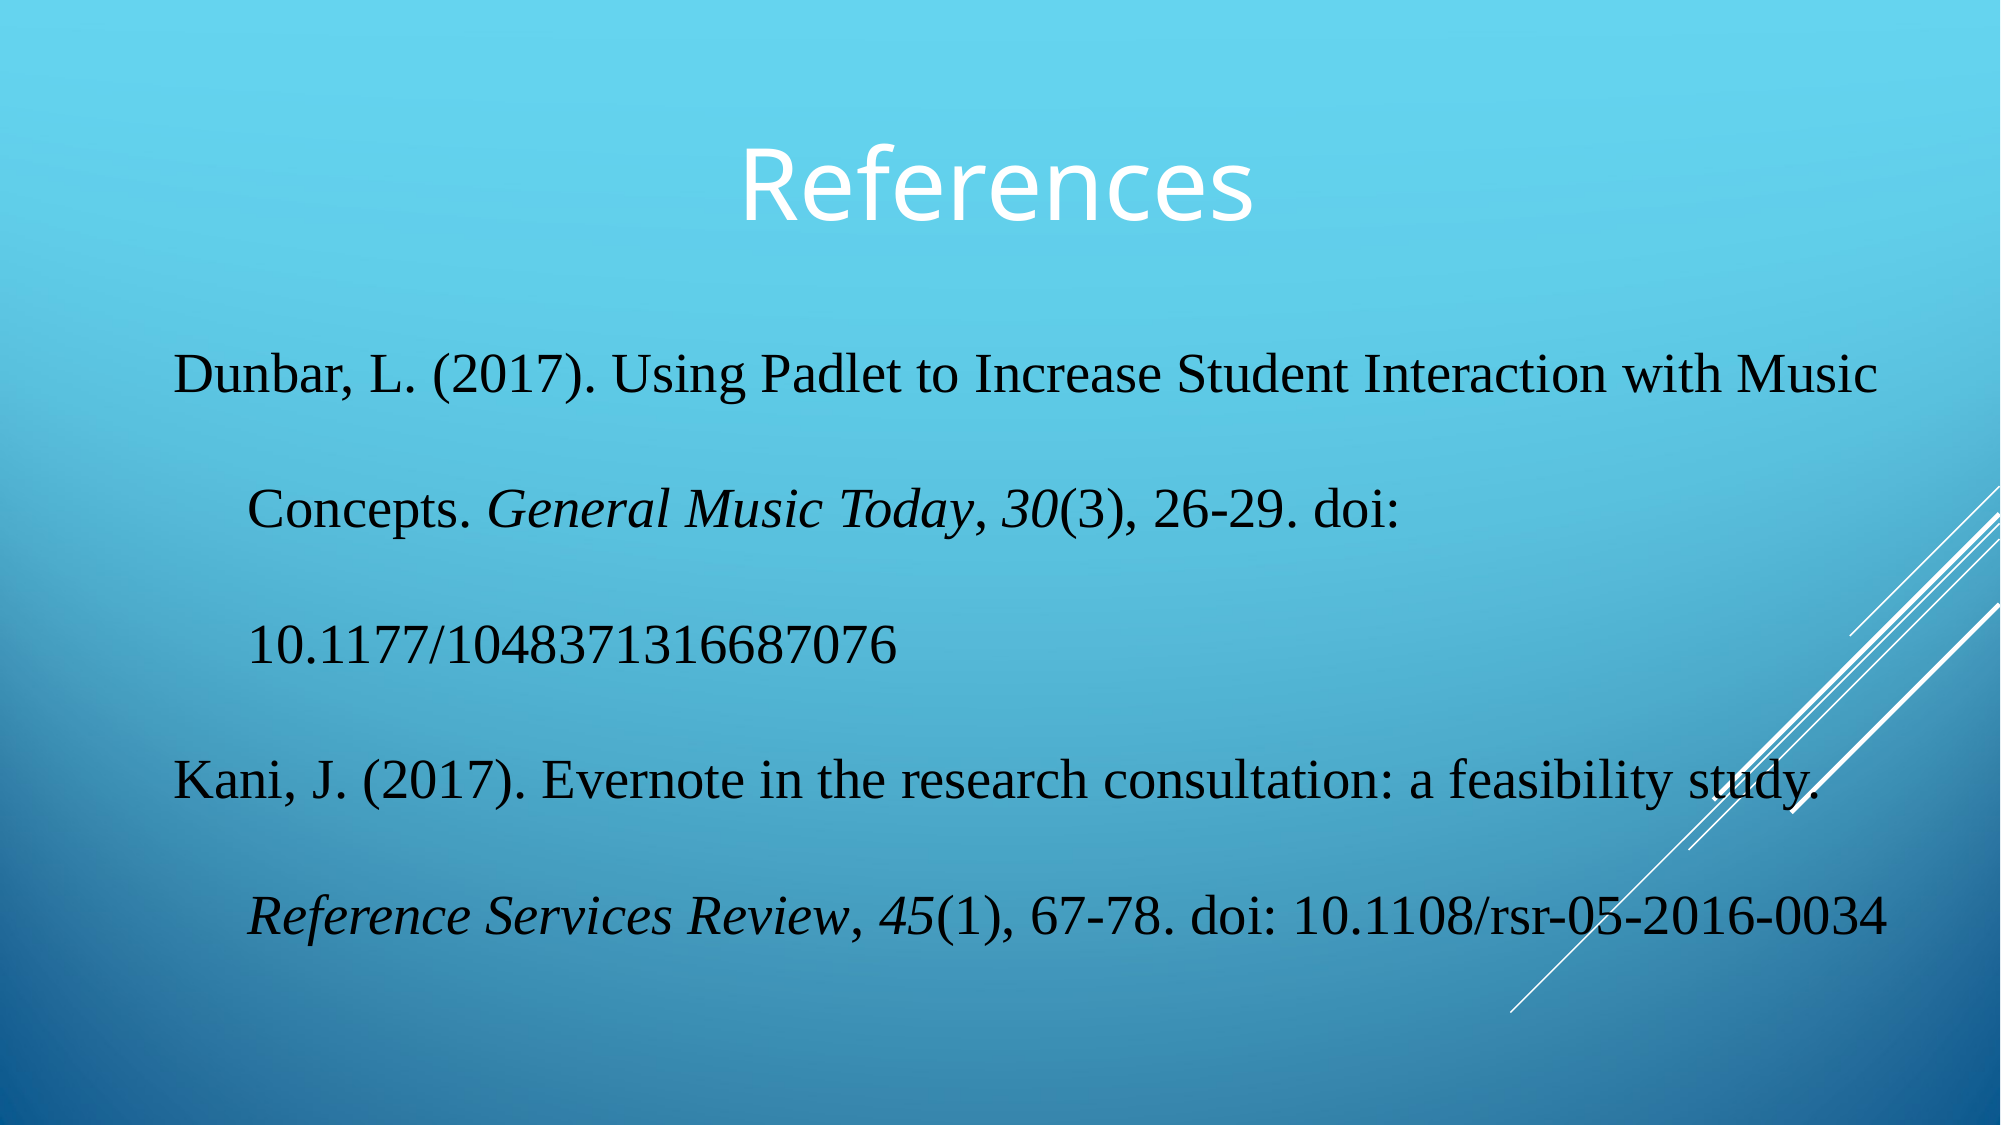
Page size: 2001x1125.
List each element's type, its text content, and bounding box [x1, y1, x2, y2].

list Dunbar, L. (2017). Using Padlet to Increase Student Interaction with Music Concepts. General Music Today, 30(3), 26-29. doi: 10.1177/1048371316687076 Kani, J. (2017). Evernote in the research consultation: a feasibility study. Reference Services Review, 45(1), 67-78. doi: 10.1108/rsr-05-2016-0034 [84, 260, 1910, 1087]
title References [84, 57, 1910, 260]
